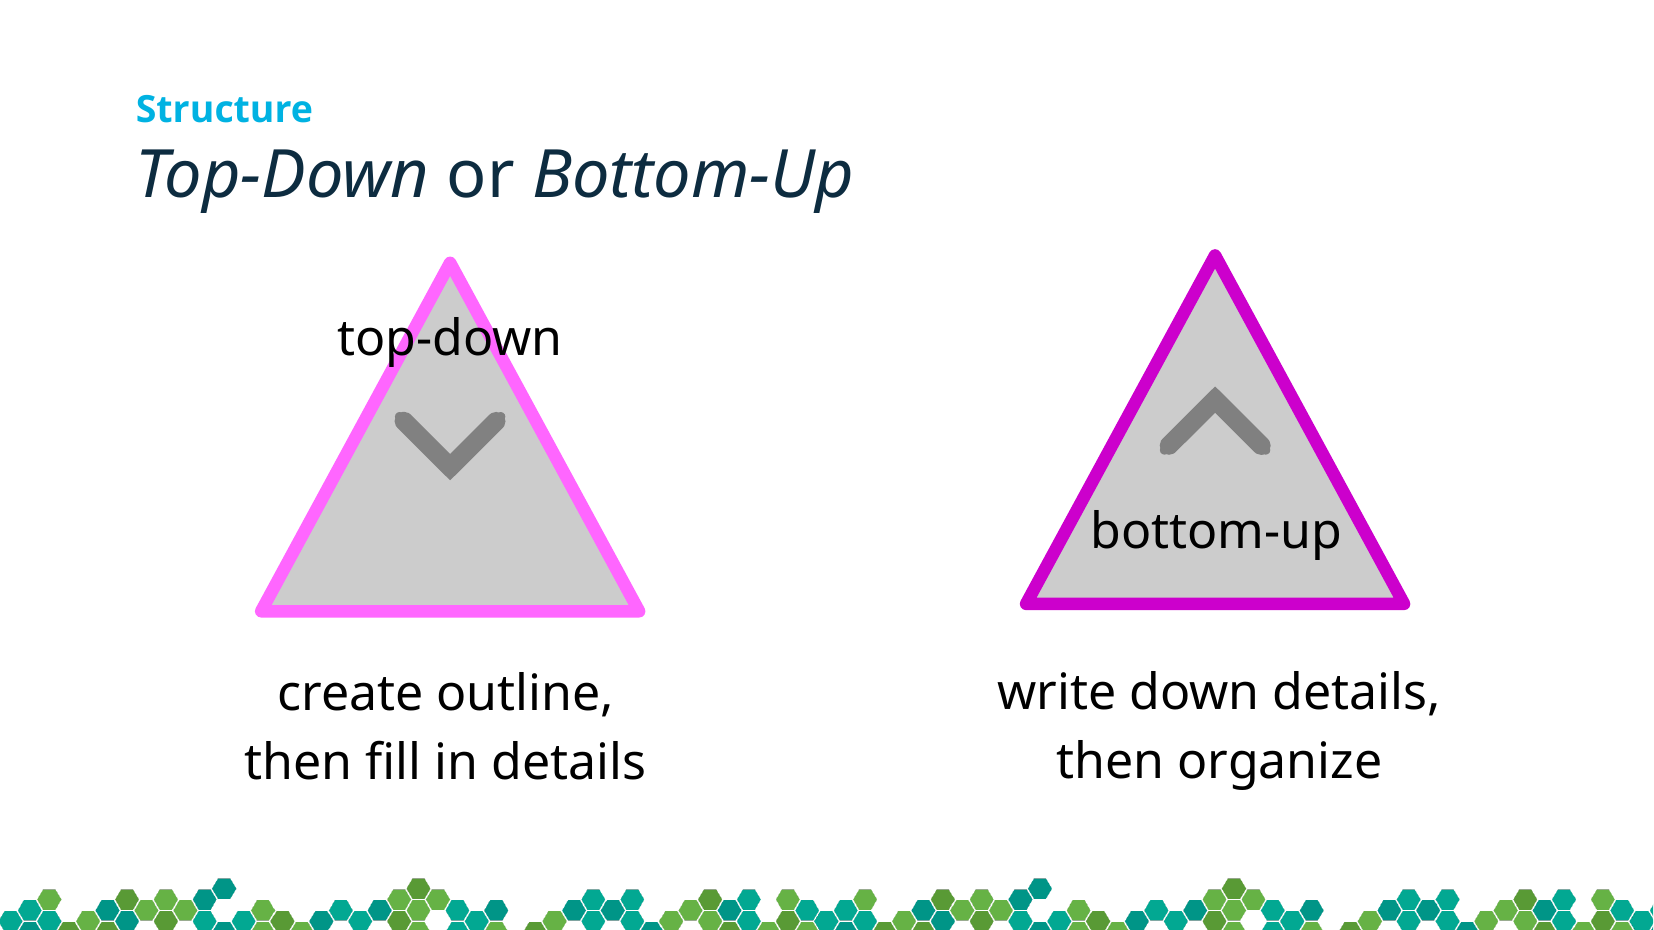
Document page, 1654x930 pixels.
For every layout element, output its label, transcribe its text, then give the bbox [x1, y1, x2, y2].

picture [0, 870, 1654, 930]
list top-down [302, 296, 598, 376]
list write down details, then organize [885, 253, 1554, 793]
picture [371, 370, 529, 528]
title Structure Top-Down or Bottom-Up [135, 72, 1594, 228]
list bottom-up [1068, 489, 1365, 569]
picture [1136, 339, 1294, 497]
list create outline, then fill in details [112, 254, 780, 794]
